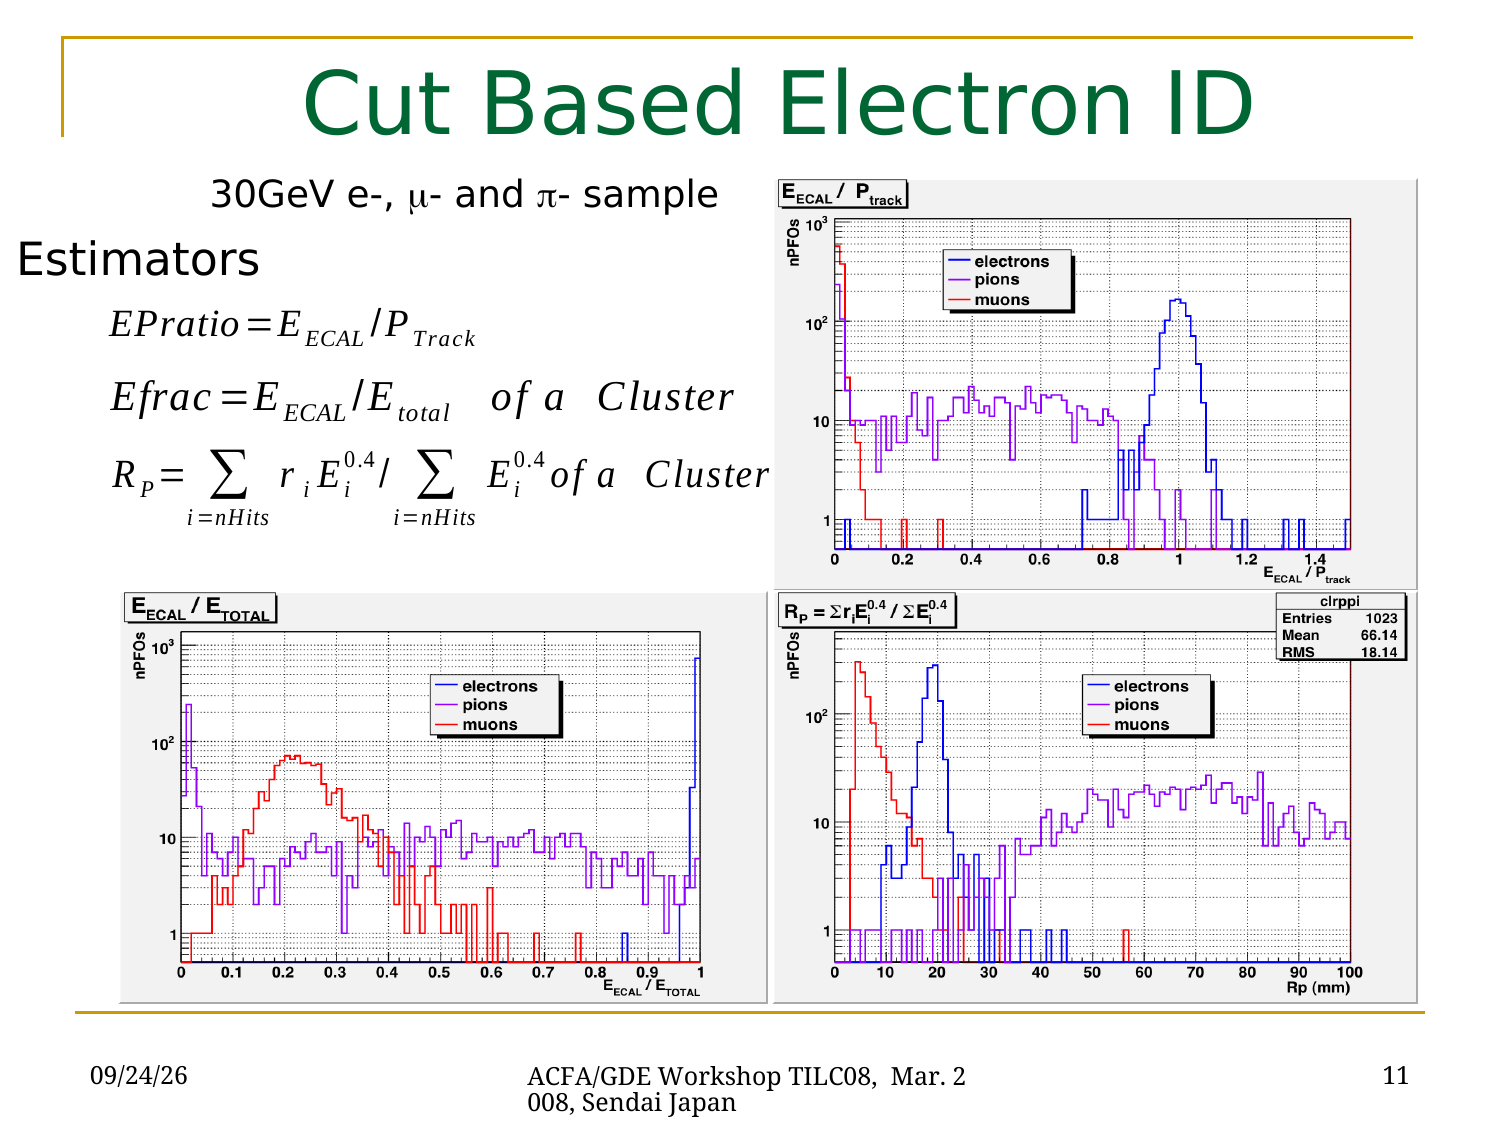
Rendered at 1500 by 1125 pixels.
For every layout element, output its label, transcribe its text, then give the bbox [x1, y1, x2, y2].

text_box 30GeV e-, m- and p- sample [194, 165, 786, 224]
title Cut Based Electron ID [301, 17, 1500, 190]
list Estimators [15, 232, 768, 532]
chart [101, 300, 483, 353]
chart [105, 445, 772, 530]
picture [118, 590, 768, 1004]
chart [103, 369, 742, 427]
picture [772, 177, 1418, 1004]
